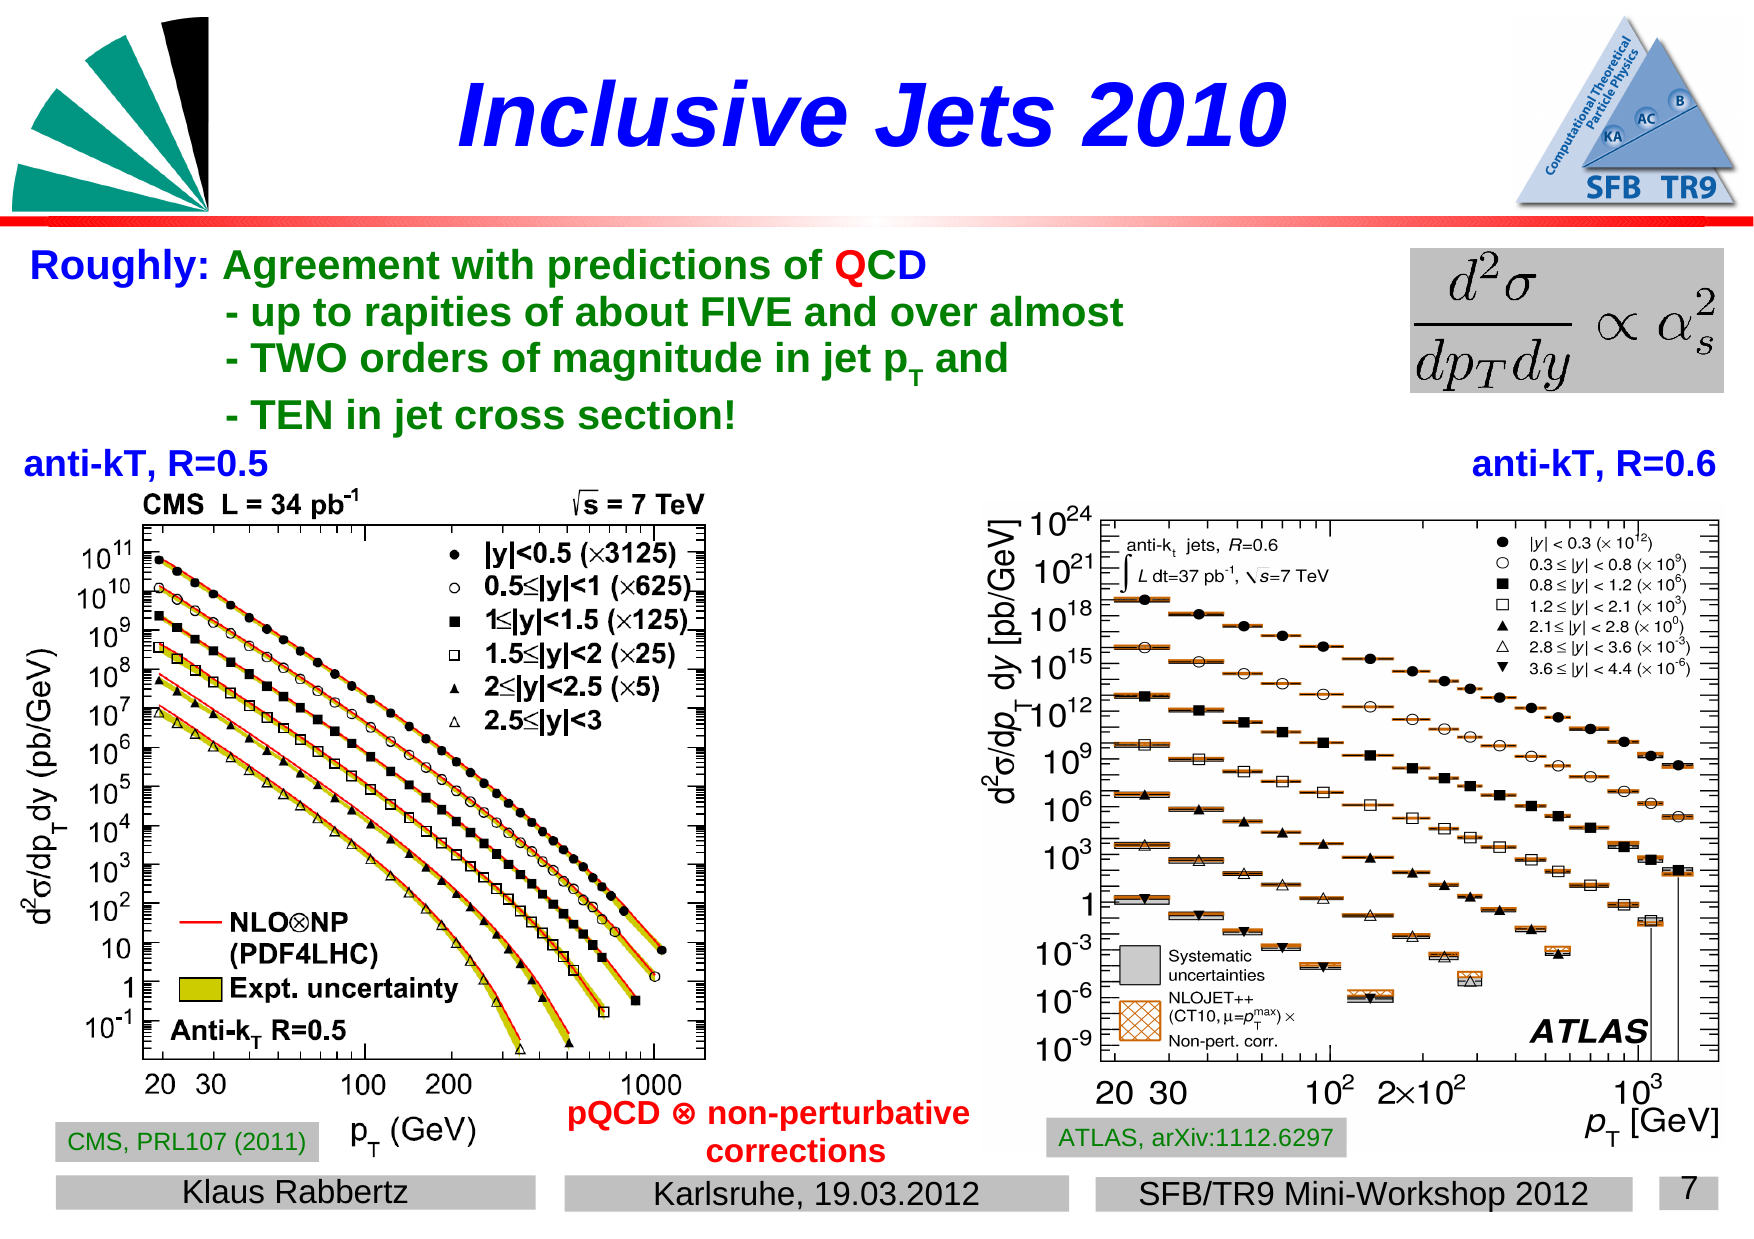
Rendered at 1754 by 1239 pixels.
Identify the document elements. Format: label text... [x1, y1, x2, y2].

text_box CMS, PRL107 (2011) [55, 1122, 319, 1162]
text_box anti-kT, R=0.6 [1460, 437, 1729, 491]
picture [1511, 11, 1743, 213]
picture [12, 17, 209, 214]
text_box Roughly: Agreement with predictions of QCD - up to rapities of about FIVE and over almost - TWO orders of magnitude in jet pT and - TEN in jet cross section! [17, 236, 1329, 444]
text_box anti-kT, R=0.5 [11, 437, 281, 491]
text_box ATLAS, arXiv:1112.6297 [1046, 1117, 1347, 1158]
title Inclusive Jets 2010 [220, 16, 1525, 213]
picture [1409, 247, 1725, 394]
picture [15, 485, 715, 1164]
picture [980, 501, 1725, 1150]
text_box pQCD ⊗ non-perturbative corrections [555, 1087, 983, 1176]
